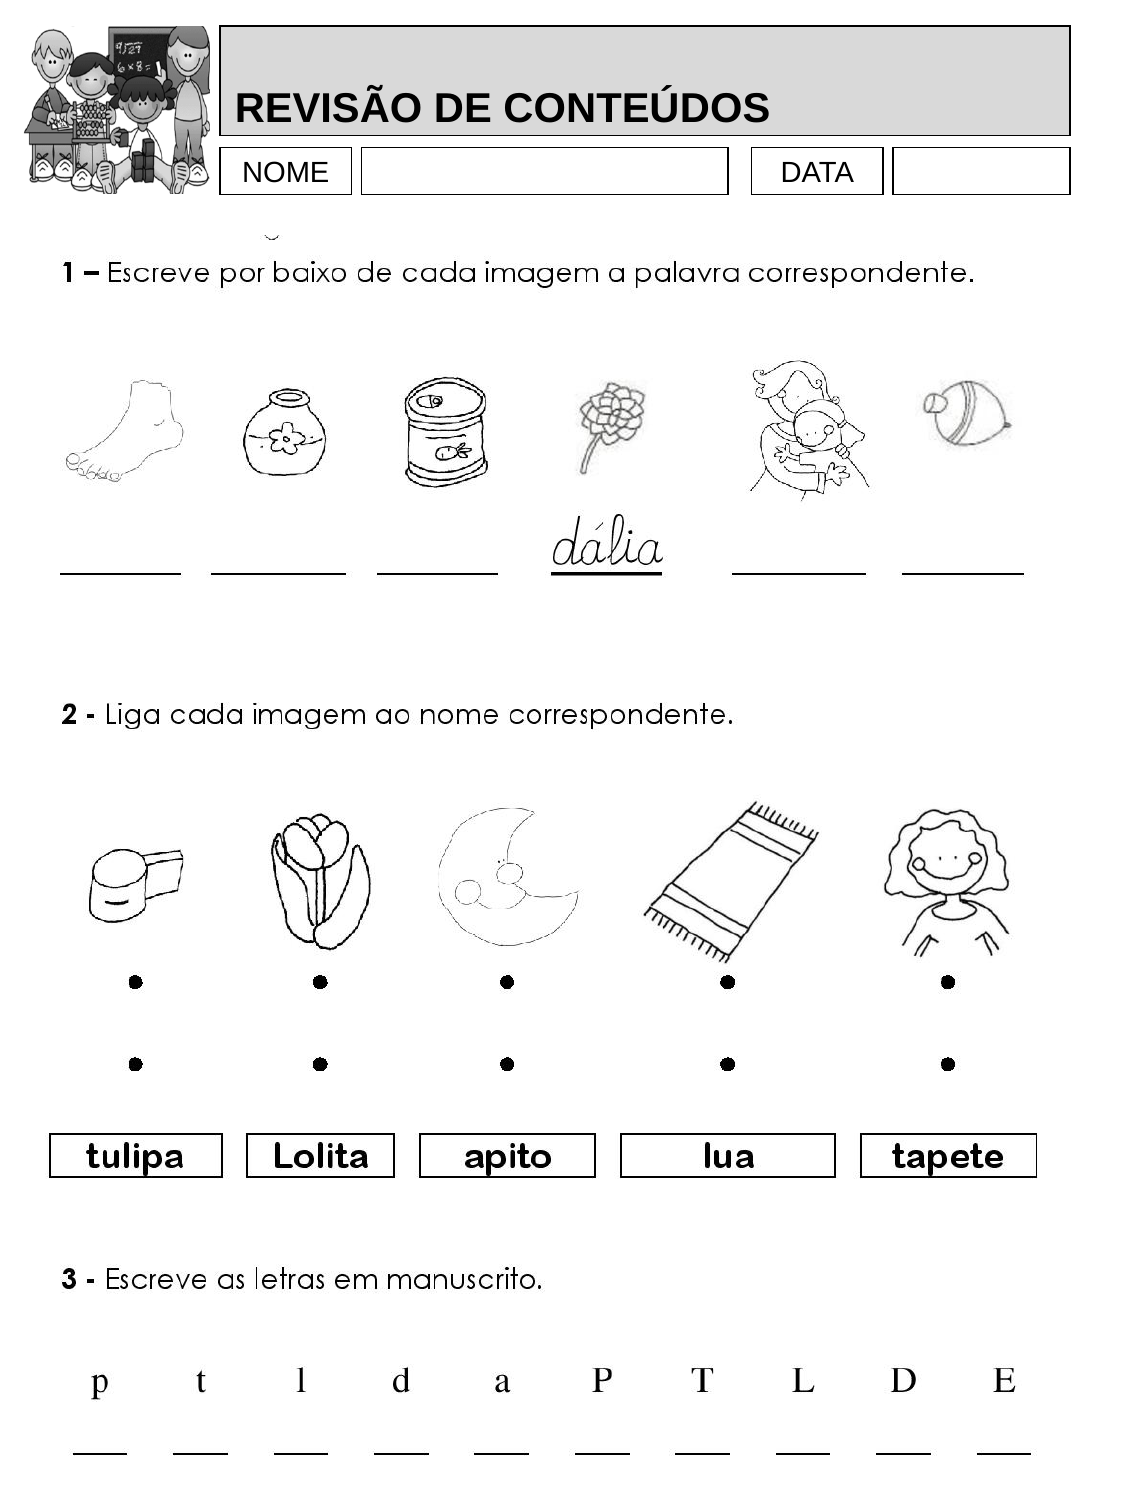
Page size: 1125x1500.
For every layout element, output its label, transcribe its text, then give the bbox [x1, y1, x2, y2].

picture [42, 235, 1071, 1500]
text_box REVISÃO DE CONTEÚDOS [219, 26, 1071, 136]
picture [23, 26, 210, 194]
text_box DATA [751, 147, 883, 195]
text_box NOME [220, 147, 352, 195]
